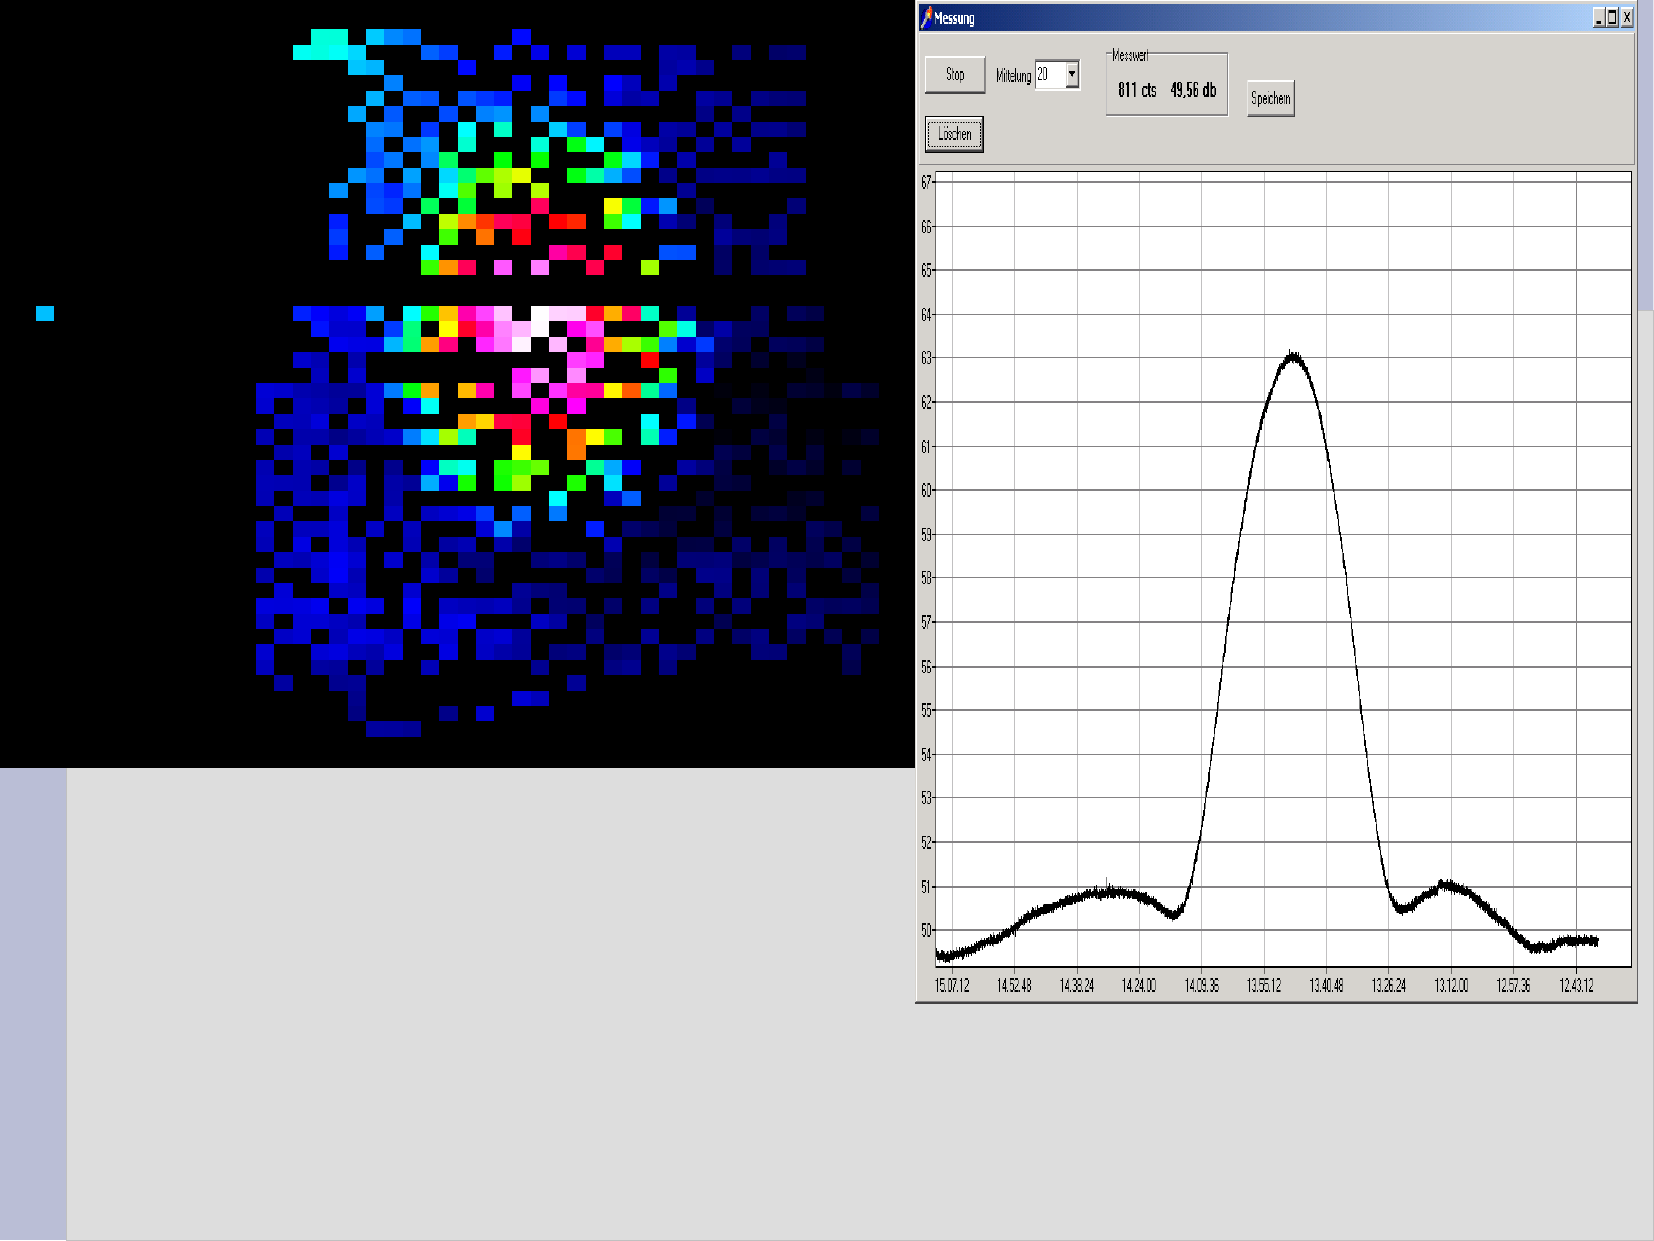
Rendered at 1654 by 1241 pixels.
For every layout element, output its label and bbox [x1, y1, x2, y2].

picture [0, 0, 1638, 1004]
